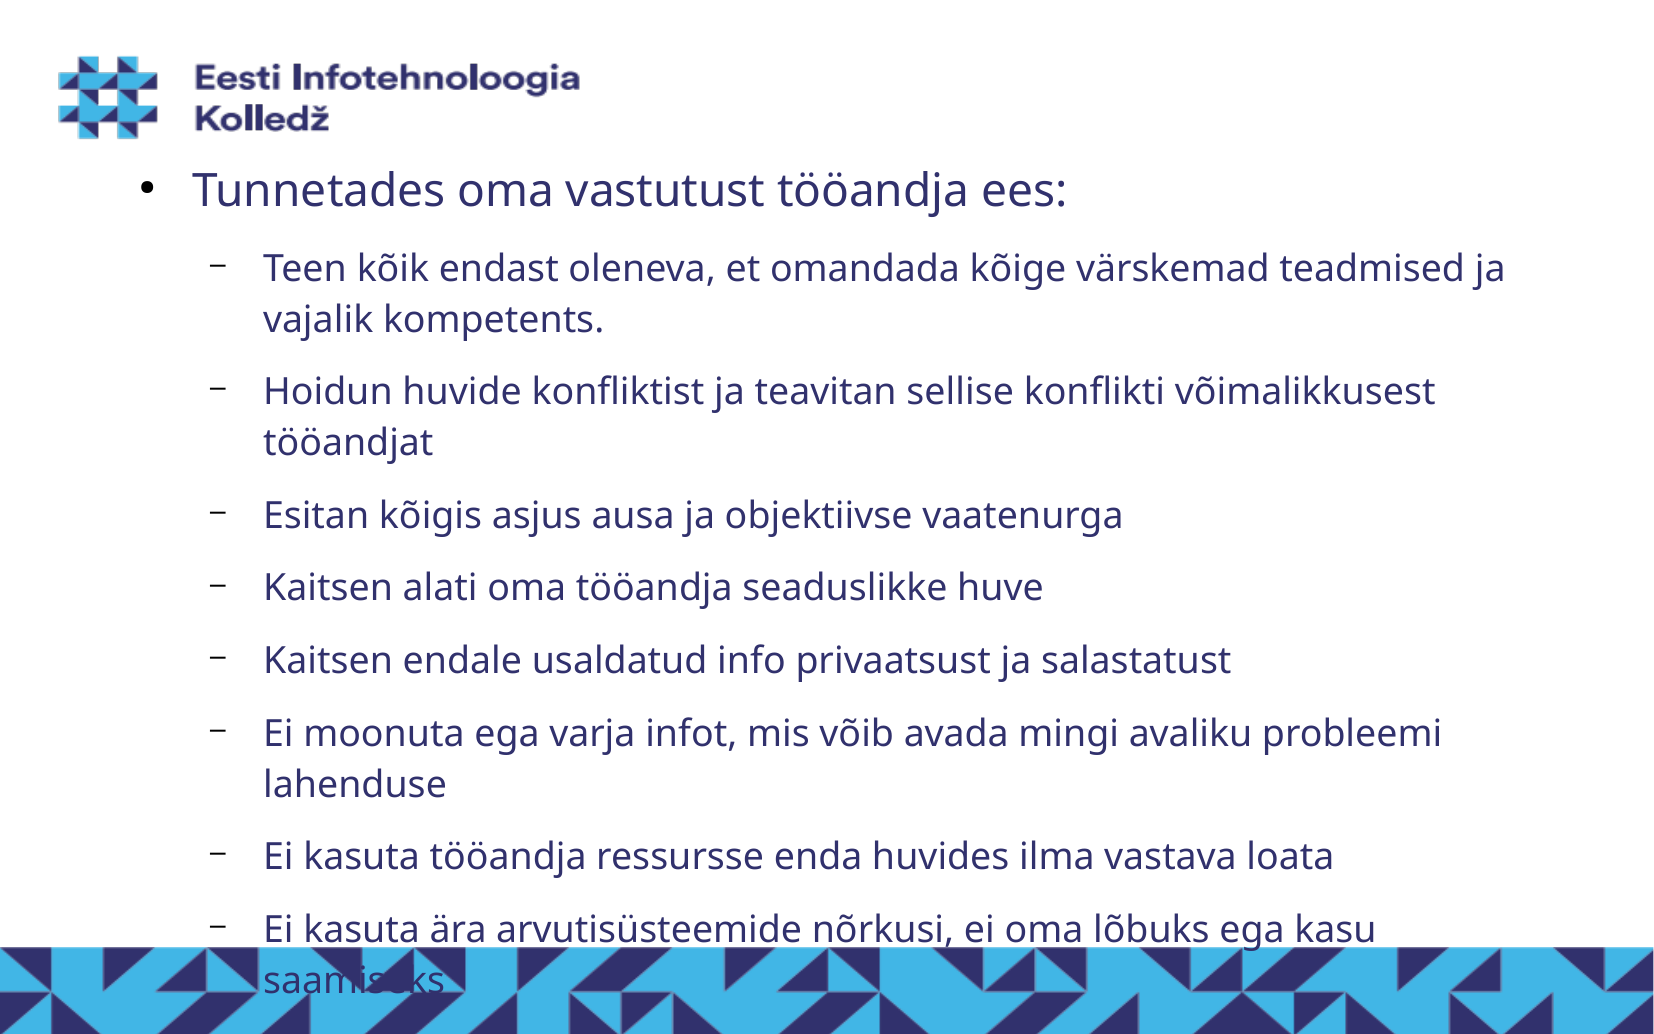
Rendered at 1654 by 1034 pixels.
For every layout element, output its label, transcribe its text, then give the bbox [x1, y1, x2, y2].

list Tunnetades oma vastutust tööandja ees: Teen kõik endast oleneva, et omandada kõige värskemad teadmised ja vajalik kompetents. Hoidun huvide konfliktist ja teavitan sellise konflikti võimalikkusest tööandjat Esitan kõigis asjus ausa ja objektiivse vaatenurga Kaitsen alati oma tööandja seaduslikke huve Kaitsen endale usaldatud info privaatsust ja salastatust Ei moonuta ega varja infot, mis võib avada mingi avaliku probleemi lahenduse Ei kasuta tööandja ressursse enda huvides ilma vastava loata Ei kasuta ära arvutisüsteemide nõrkusi, ei oma lõbuks ega kasu saamiseks [121, 156, 1534, 1034]
title [121, 85, 1534, 156]
